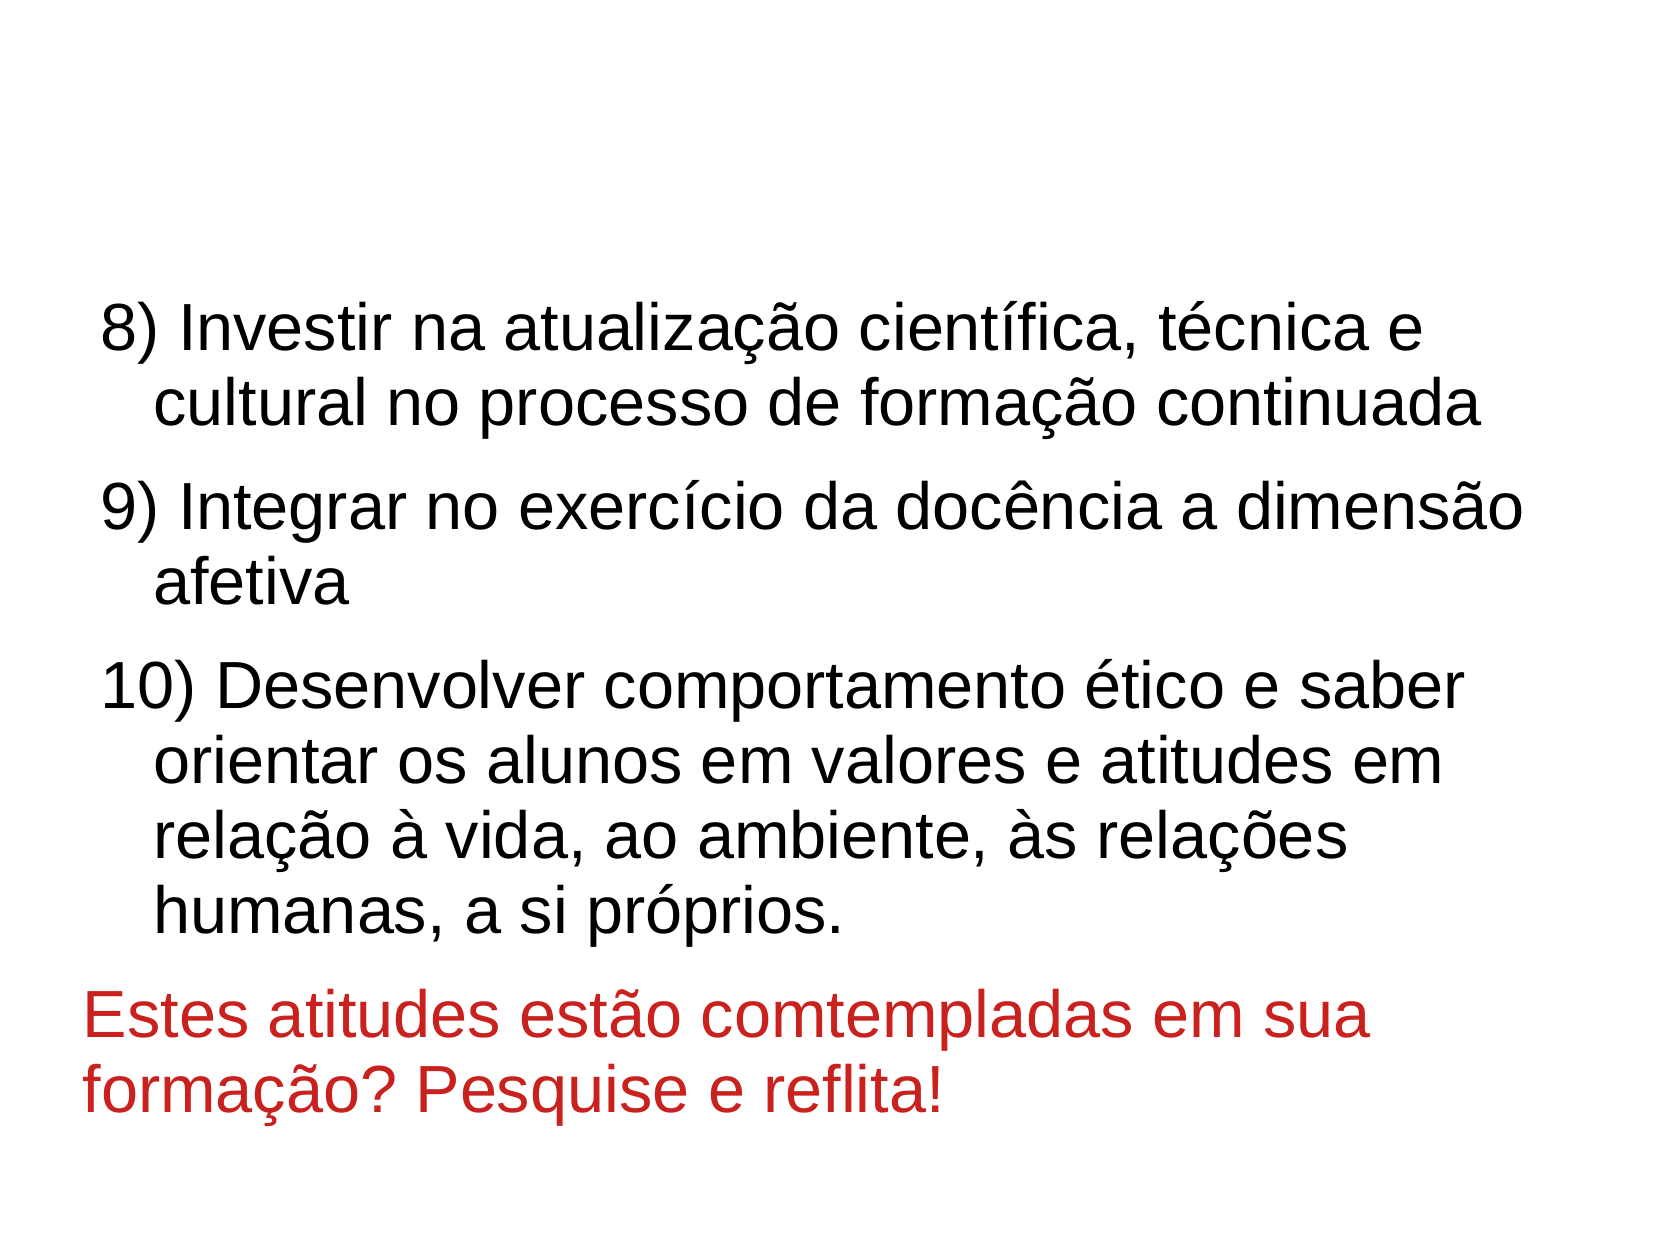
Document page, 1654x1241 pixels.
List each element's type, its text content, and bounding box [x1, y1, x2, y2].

list Investir na atualização científica, técnica e cultural no processo de formação continuada Integrar no exercício da docência a dimensão afetiva Desenvolver comportamento ético e saber orientar os alunos em valores e atitudes em relação à vida, ao ambiente, às relações humanas, a si próprios. Estes atitudes estão comtempladas em sua formação? Pesquise e reflita! [82, 290, 1571, 1241]
